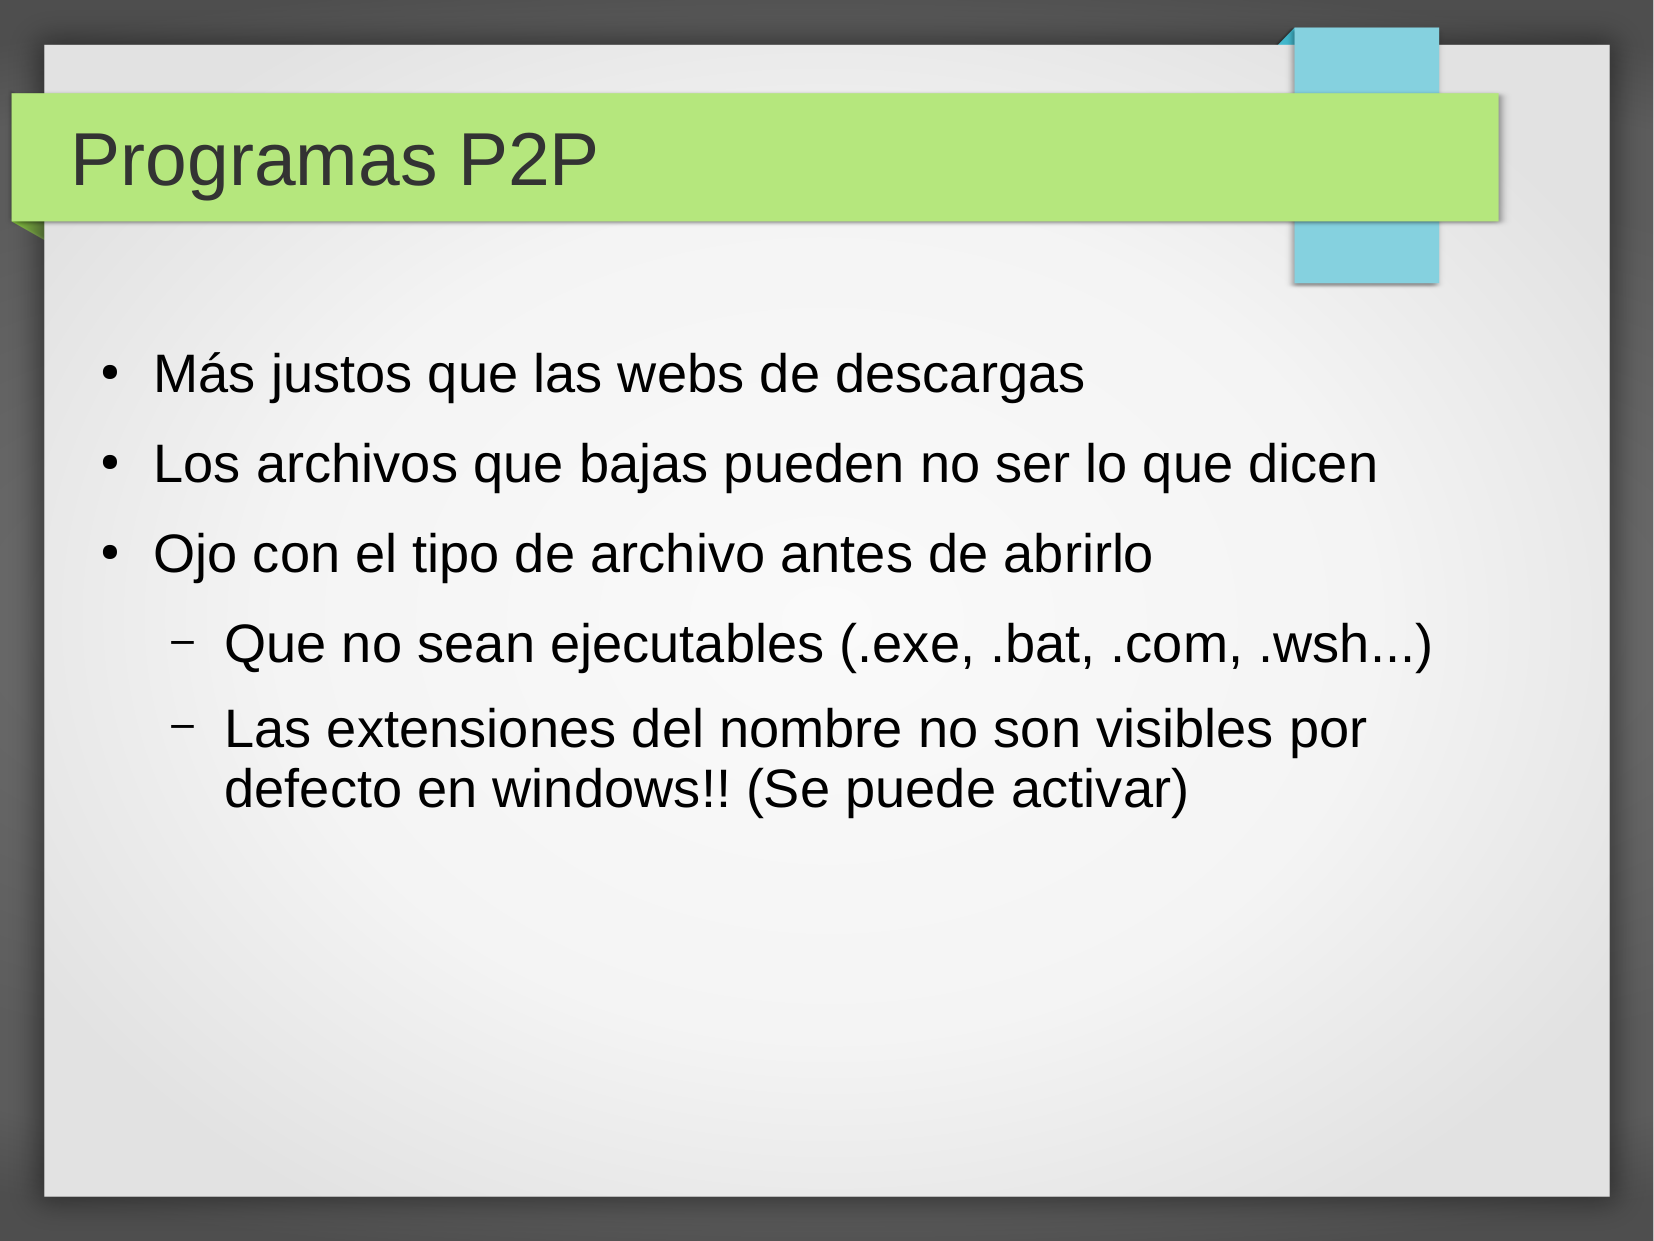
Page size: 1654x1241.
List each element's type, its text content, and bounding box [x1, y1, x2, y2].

title Programas P2P [70, 106, 1229, 213]
list Más justos que las webs de descargas Los archivos que bajas pueden no ser lo que dicen Ojo con el tipo de archivo antes de abrirlo Que no sean ejecutables (.exe, .bat, .com, .wsh...) Las extensiones del nombre no son visibles por defecto en windows!! (Se puede activar) [82, 343, 1538, 1063]
picture [0, 0, 1654, 1241]
